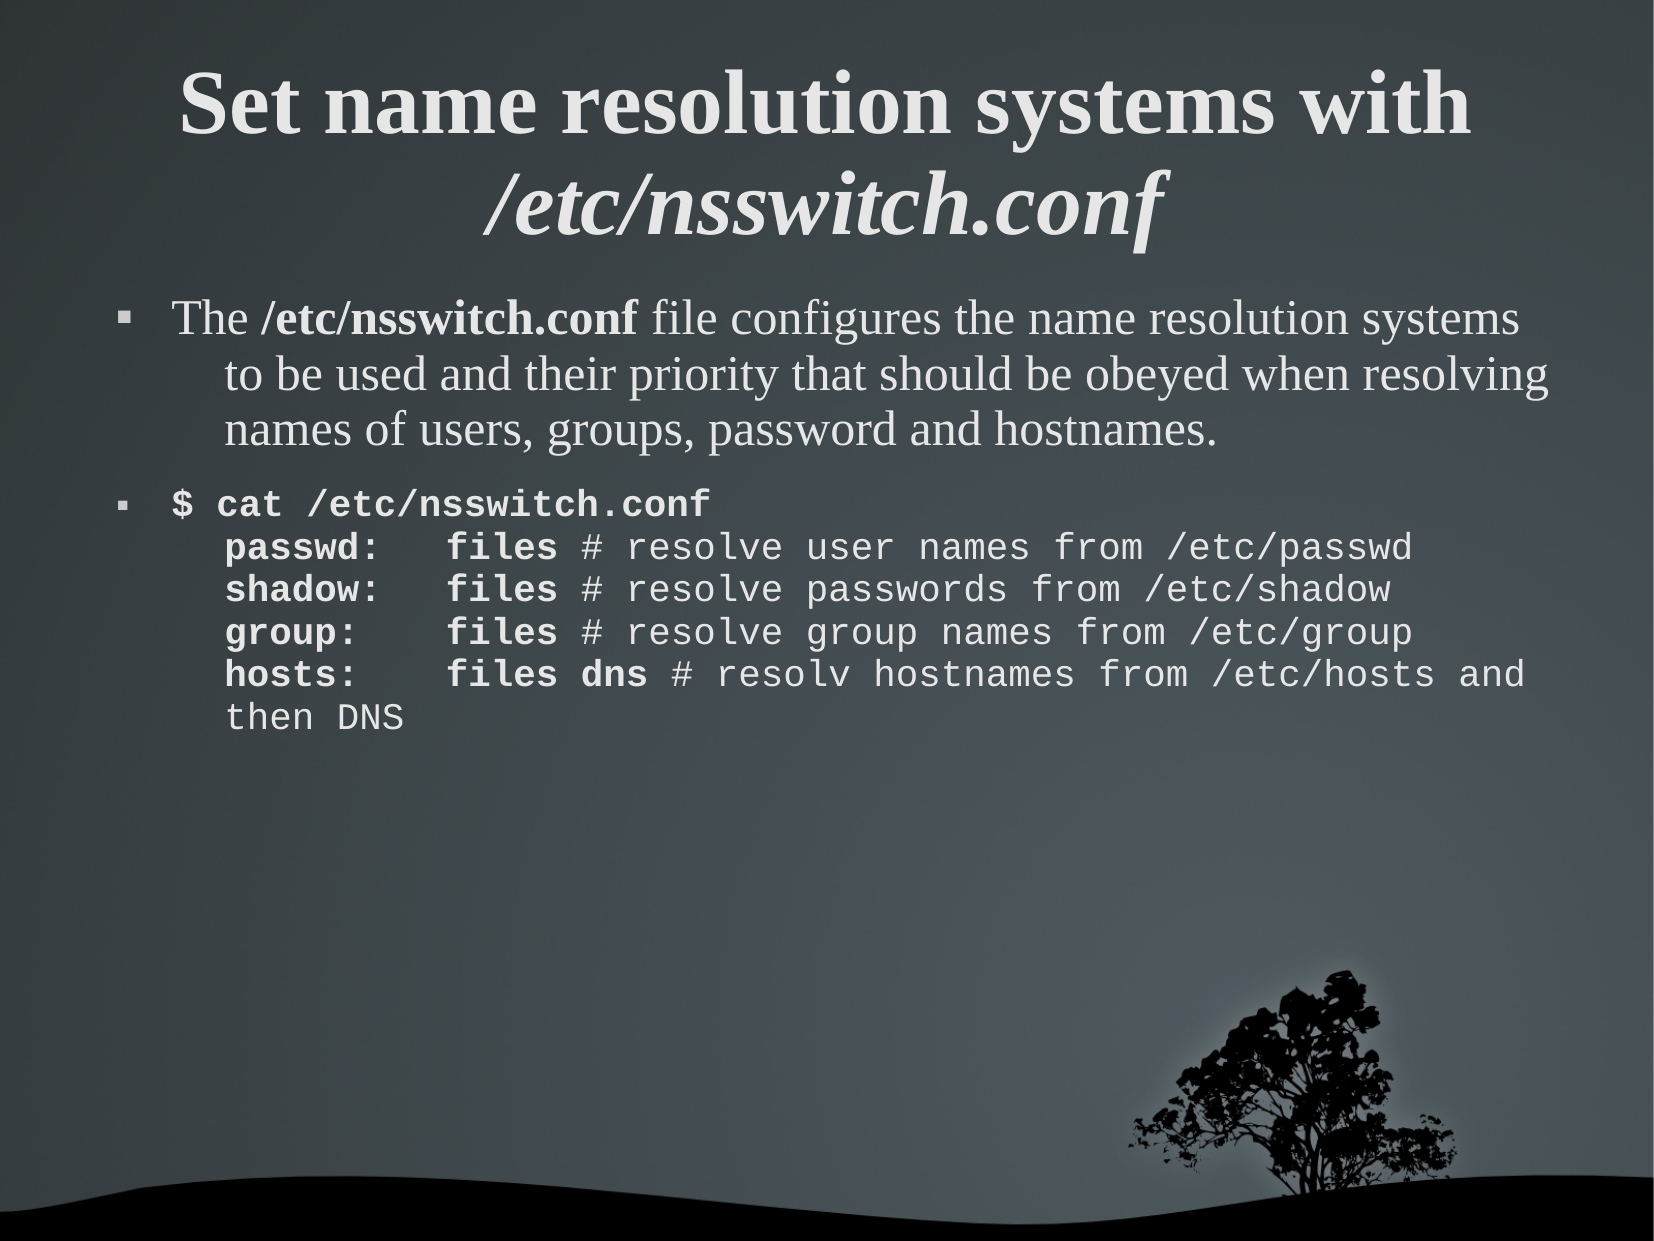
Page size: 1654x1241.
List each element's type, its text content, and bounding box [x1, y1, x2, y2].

list The /etc/nsswitch.conf file configures the name resolution systems to be used and their priority that should be obeyed when resolving names of users, groups, password and hostnames. $ cat /etc/nsswitch.conf passwd: files # resolve user names from /etc/passwd shadow: files # resolve passwords from /etc/shadow group: files # resolve group names from /etc/group hosts: files dns # resolv hostnames from /etc/hosts and then DNS [82, 290, 1571, 1114]
title Set name resolution systems with /etc/nsswitch.conf [82, 33, 1571, 273]
picture [0, 0, 1654, 1241]
